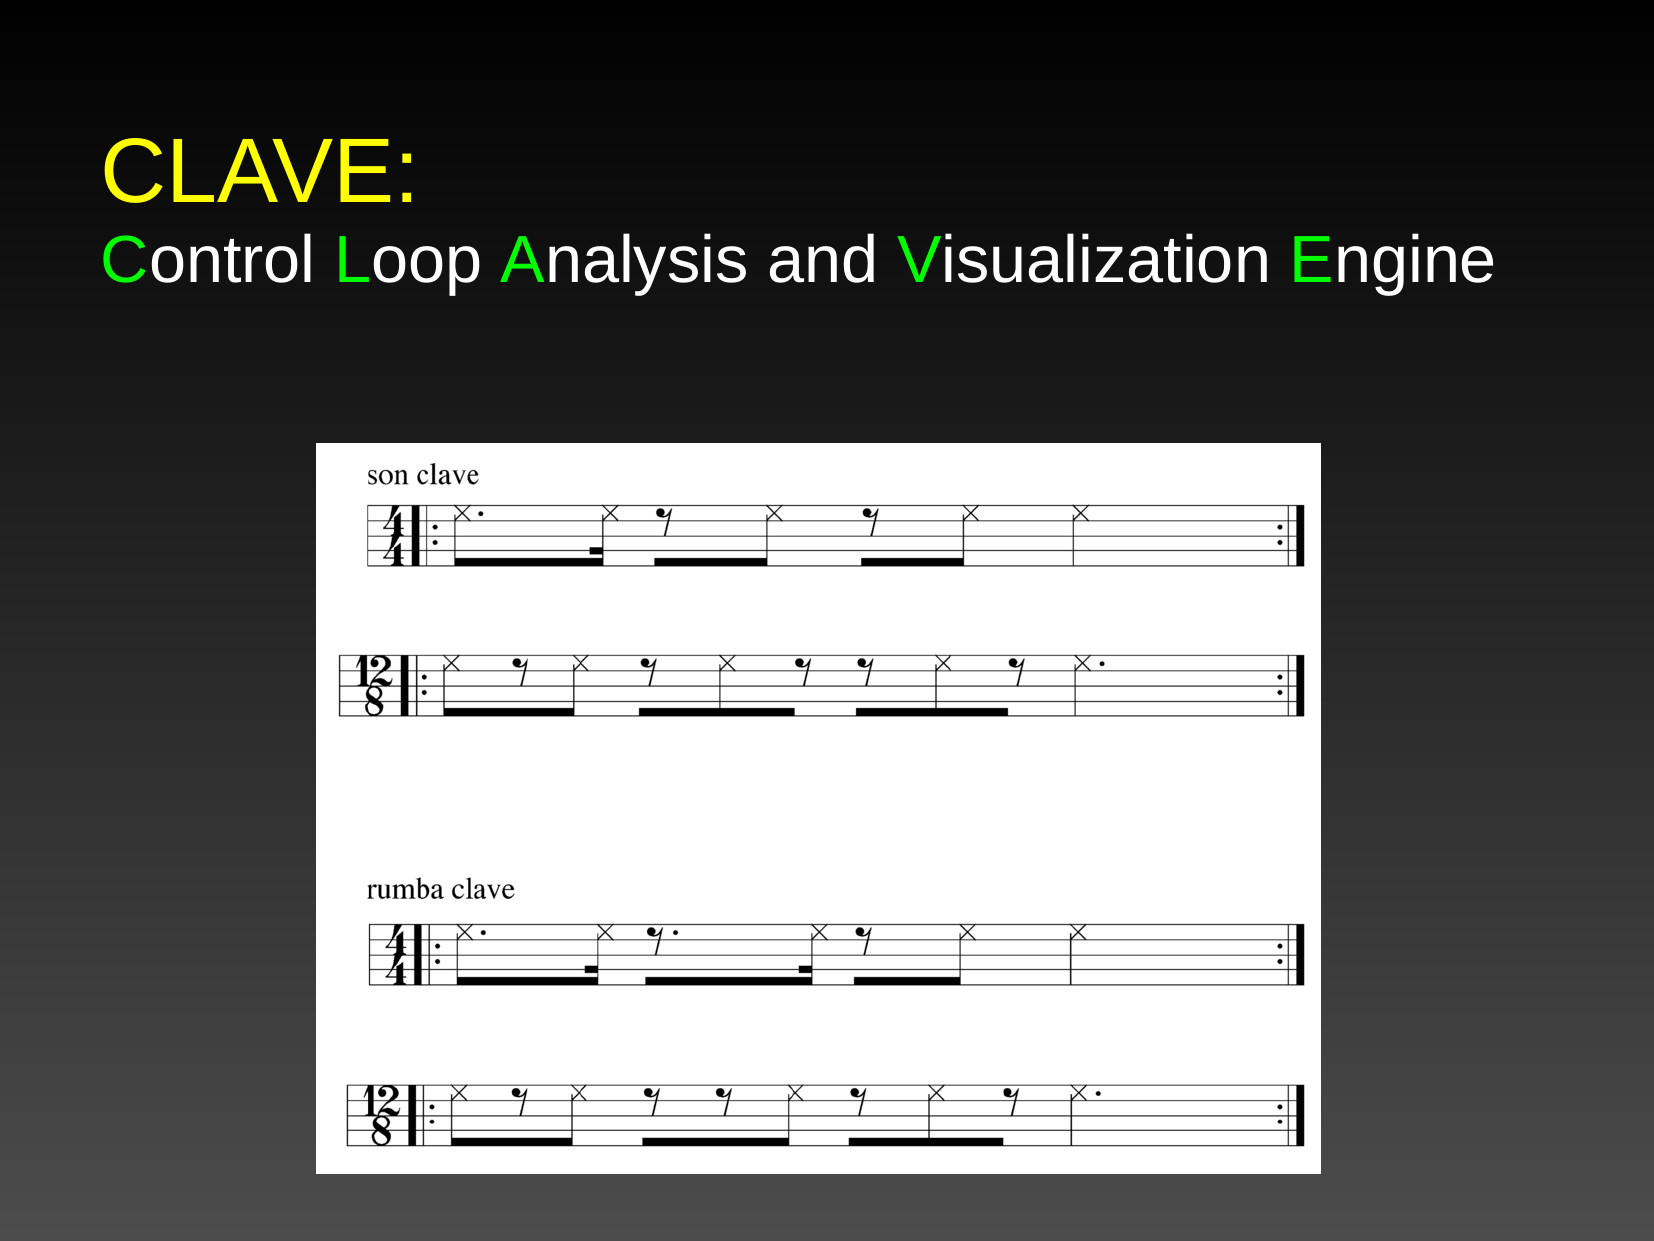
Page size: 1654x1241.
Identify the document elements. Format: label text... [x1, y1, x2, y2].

picture [316, 443, 1321, 1174]
text_box CLAVE: Control Loop Analysis and Visualization Engine [86, 112, 1518, 305]
